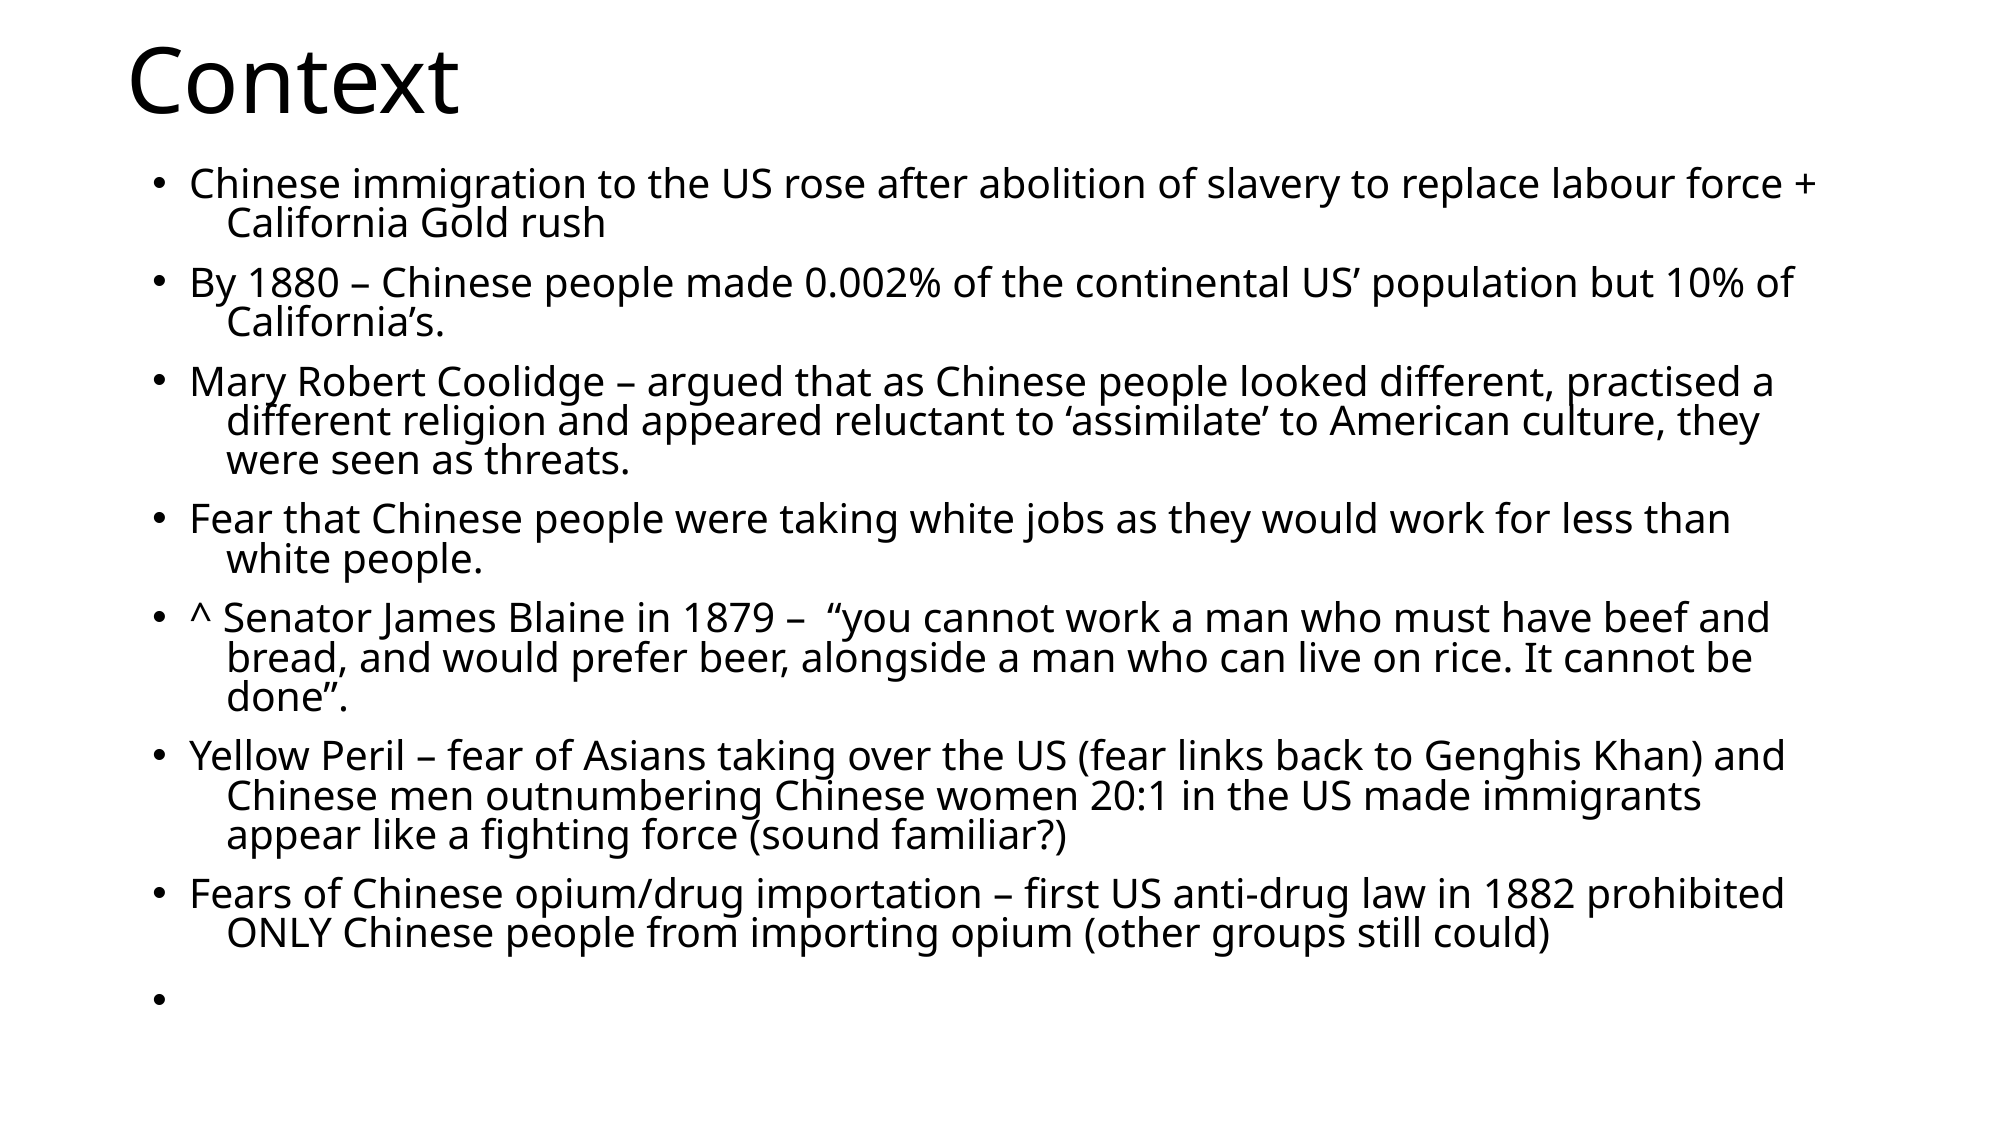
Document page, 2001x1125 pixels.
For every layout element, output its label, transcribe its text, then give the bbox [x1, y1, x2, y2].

title Context [111, 18, 1837, 149]
list Chinese immigration to the US rose after abolition of slavery to replace labour force + California Gold rush By 1880 – Chinese people made 0.002% of the continental US’ population but 10% of California’s. Mary Robert Coolidge – argued that as Chinese people looked different, practised a different religion and appeared reluctant to ‘assimilate’ to American culture, they were seen as threats. Fear that Chinese people were taking white jobs as they would work for less than white people. ^ Senator James Blaine in 1879 – “you cannot work a man who must have beef and bread, and would prefer beer, alongside a man who can live on rice. It cannot be done”. Yellow Peril – fear of Asians taking over the US (fear links back to Genghis Khan) and Chinese men outnumbering Chinese women 20:1 in the US made immigrants appear like a fighting force (sound familiar?) Fears of Chinese opium/drug importation – first US anti-drug law in 1882 prohibited ONLY Chinese people from importing opium (other groups still could) [137, 159, 1863, 966]
